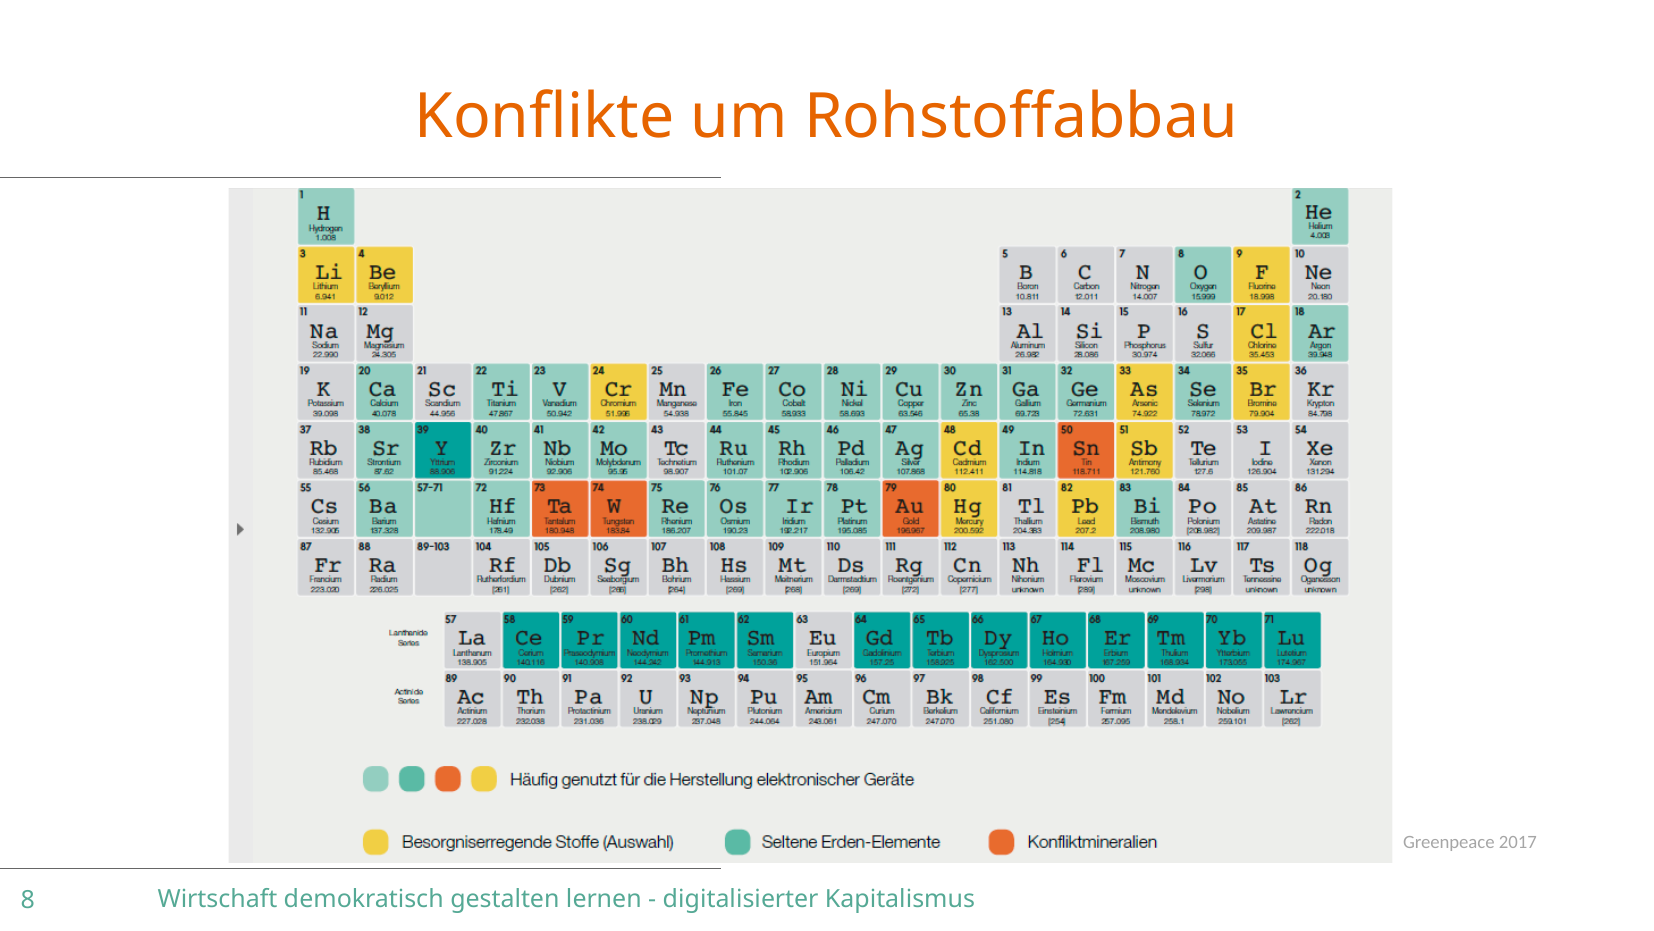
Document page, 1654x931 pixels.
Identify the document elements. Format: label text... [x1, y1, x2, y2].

title Konflikte um Rohstoffabbau [82, 70, 1571, 144]
text_box Greenpeace 2017 [1388, 826, 1654, 874]
picture [228, 188, 1393, 863]
